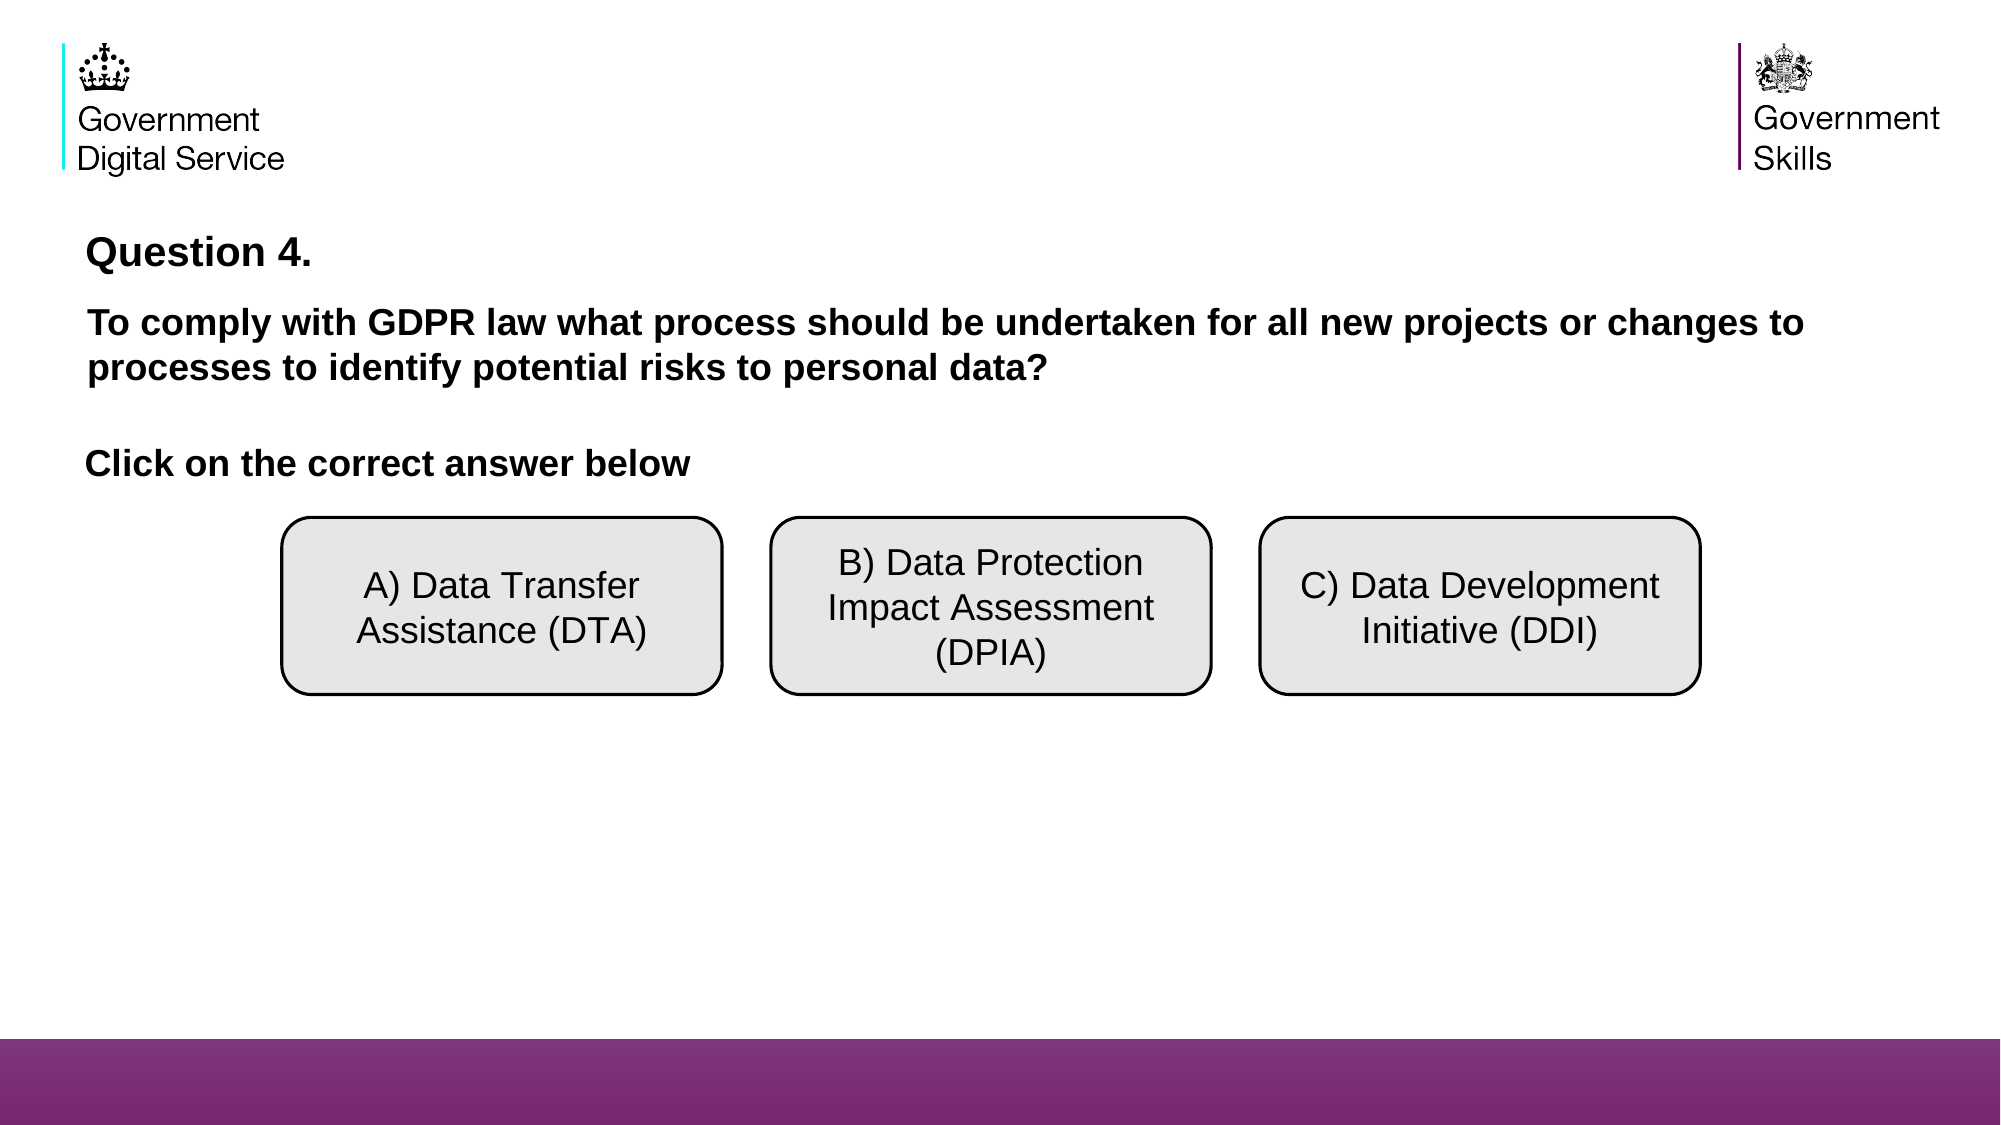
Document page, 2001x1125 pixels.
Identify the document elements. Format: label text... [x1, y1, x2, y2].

title Question 4. [85, 222, 1811, 280]
text_box B) Data Protection Impact Assessment (DPIA) [770, 517, 1212, 695]
text_box A) Data Transfer Assistance (DTA) [281, 517, 723, 695]
text_box To comply with GDPR law what process should be undertaken for all new projects or changes to processes to identify potential risks to personal data? [87, 298, 1916, 429]
text_box Click on the correct answer below [84, 428, 1099, 490]
text_box C) Data Development Initiative (DDI) [1260, 517, 1701, 695]
